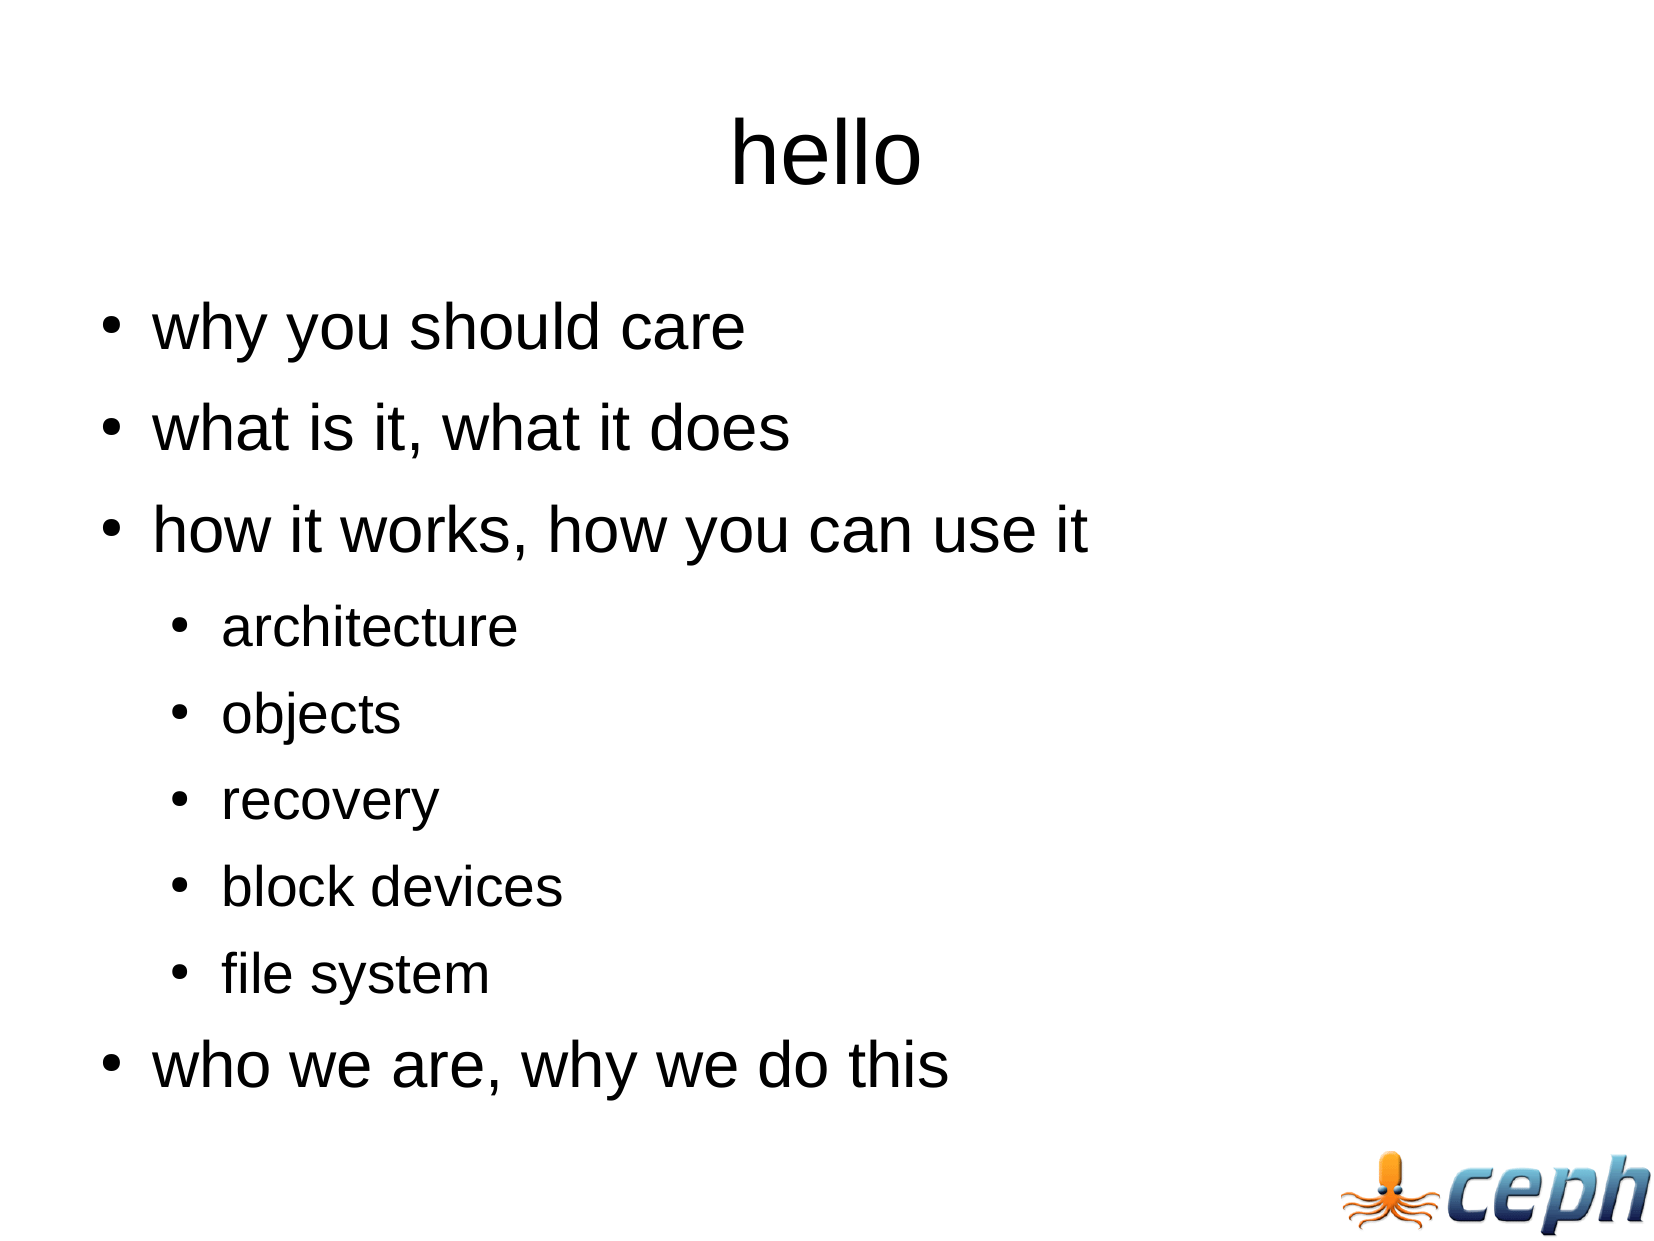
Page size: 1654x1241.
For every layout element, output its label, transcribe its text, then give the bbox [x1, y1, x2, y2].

title hello [82, 49, 1571, 257]
picture [1335, 1151, 1651, 1239]
list why you should care what is it, what it does how it works, how you can use it architecture objects recovery block devices file system who we are, why we do this [82, 290, 1571, 1109]
